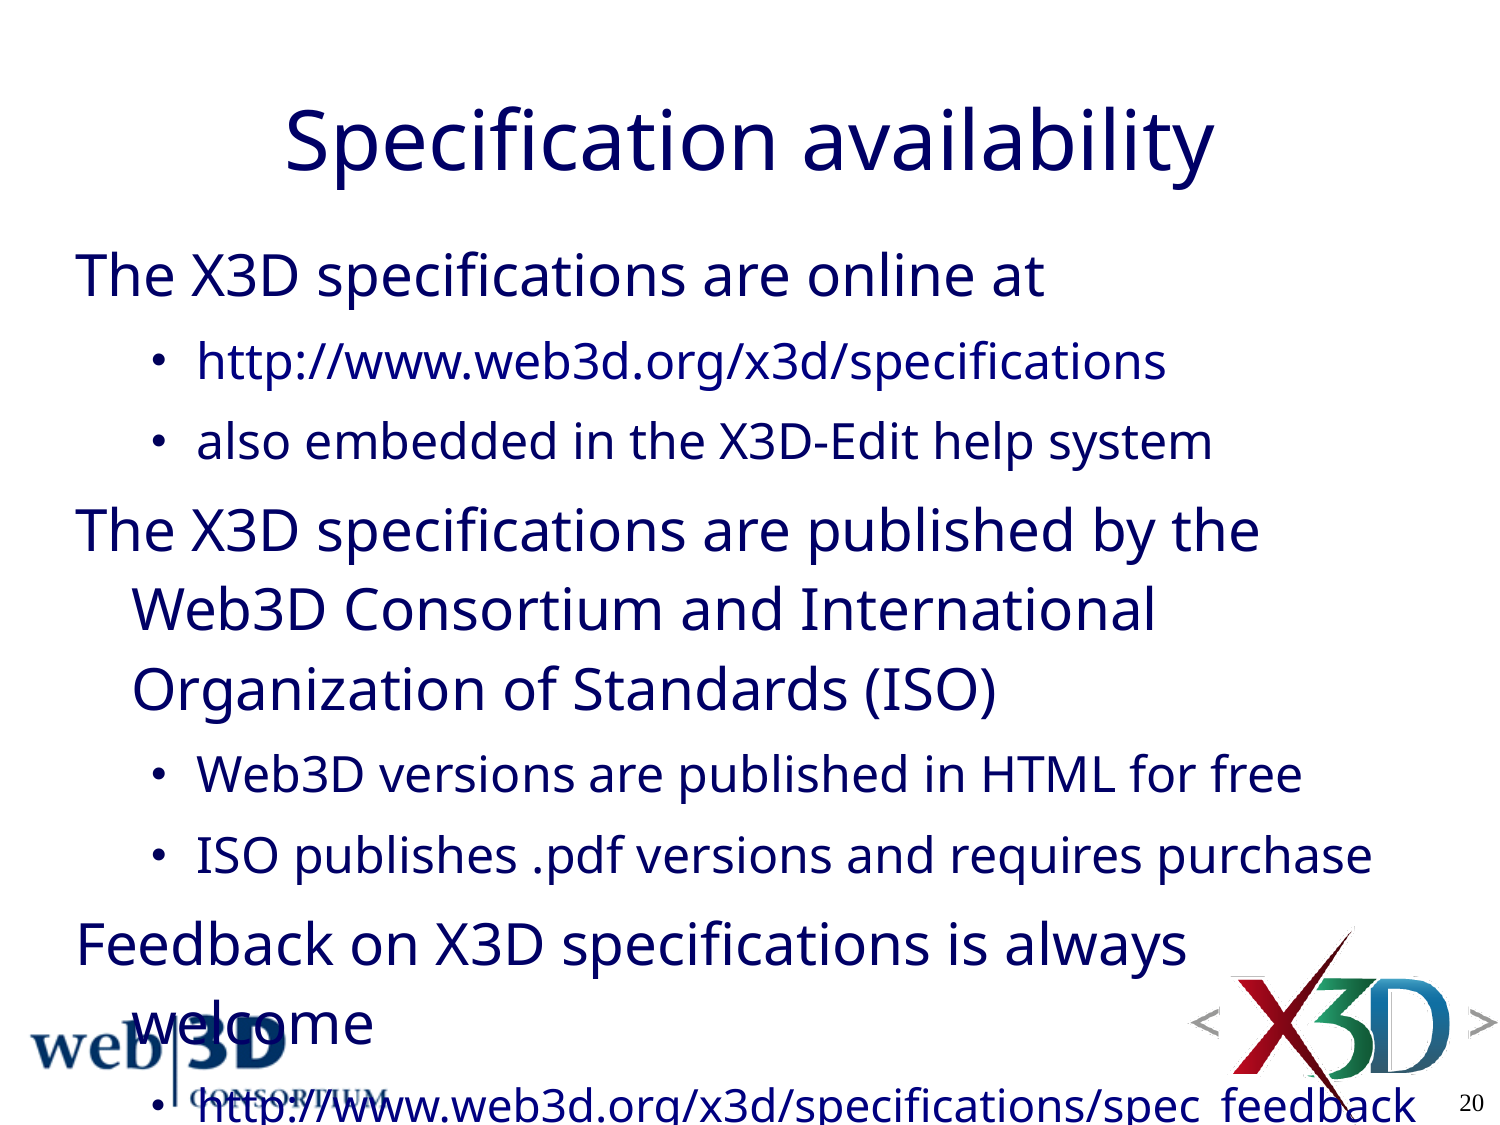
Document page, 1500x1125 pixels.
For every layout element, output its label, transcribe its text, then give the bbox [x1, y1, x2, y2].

picture [12, 998, 75, 1118]
title Specification availability [112, 44, 1388, 232]
picture [1425, 926, 1500, 1125]
list The X3D specifications are online at http://www.web3d.org/x3d/specifications also embedded in the X3D-Edit help system The X3D specifications are published by the Web3D Consortium and International Organization of Standards (ISO) Web3D versions are published in HTML for free ISO publishes .pdf versions and requires purchase Feedback on X3D specifications is always welcome http://www.web3d.org/x3d/specifications/spec_feedback [75, 233, 1425, 1125]
